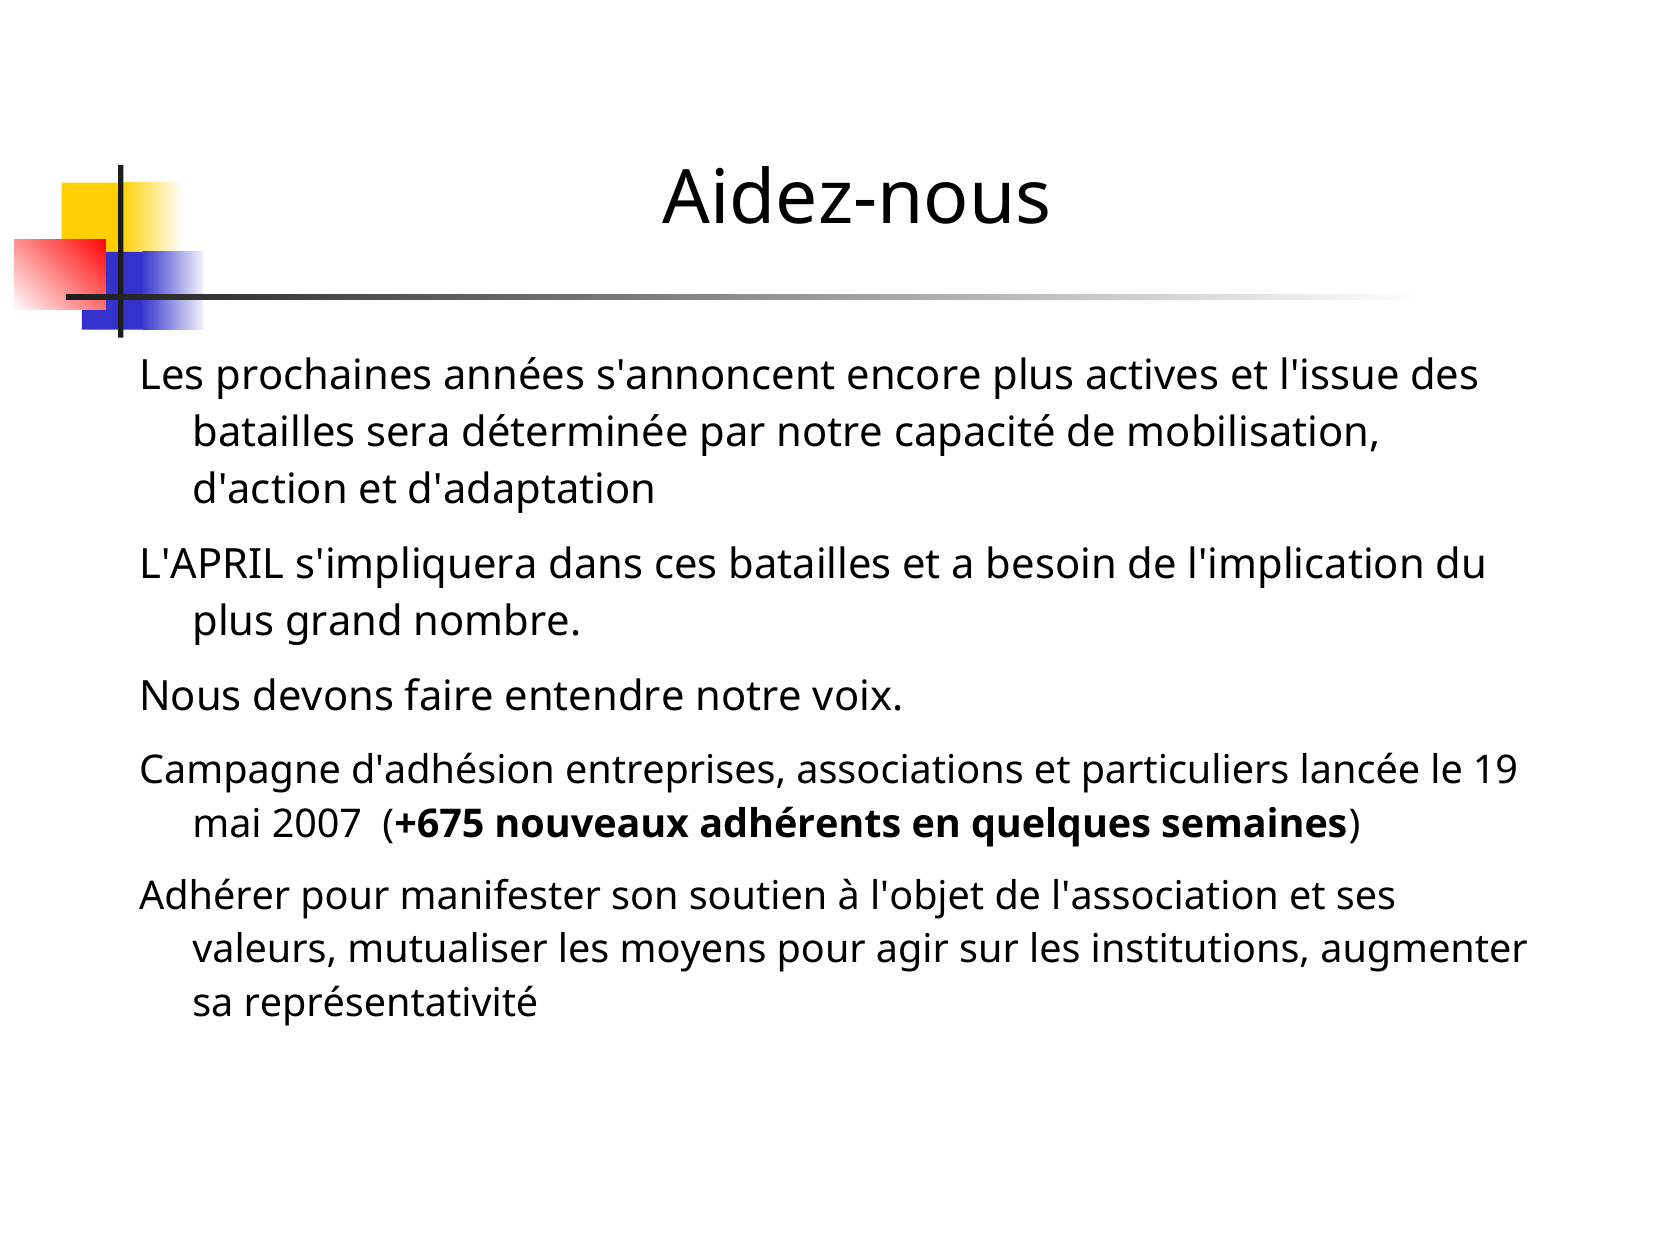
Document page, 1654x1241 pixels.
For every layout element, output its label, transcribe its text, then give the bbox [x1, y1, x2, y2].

title Aidez-nous [121, 91, 1534, 299]
list Les prochaines années s'annoncent encore plus actives et l'issue des batailles sera déterminée par notre capacité de mobilisation, d'action et d'adaptation L'APRIL s'impliquera dans ces batailles et a besoin de l'implication du plus grand nombre. Nous devons faire entendre notre voix. Campagne d'adhésion entreprises, associations et particuliers lancée le 19 mai 2007 (+675 nouveaux adhérents en quelques semaines) Adhérer pour manifester son soutien à l'objet de l'association et ses valeurs, mutualiser les moyens pour agir sur les institutions, augmenter sa représentativité [121, 344, 1534, 1127]
